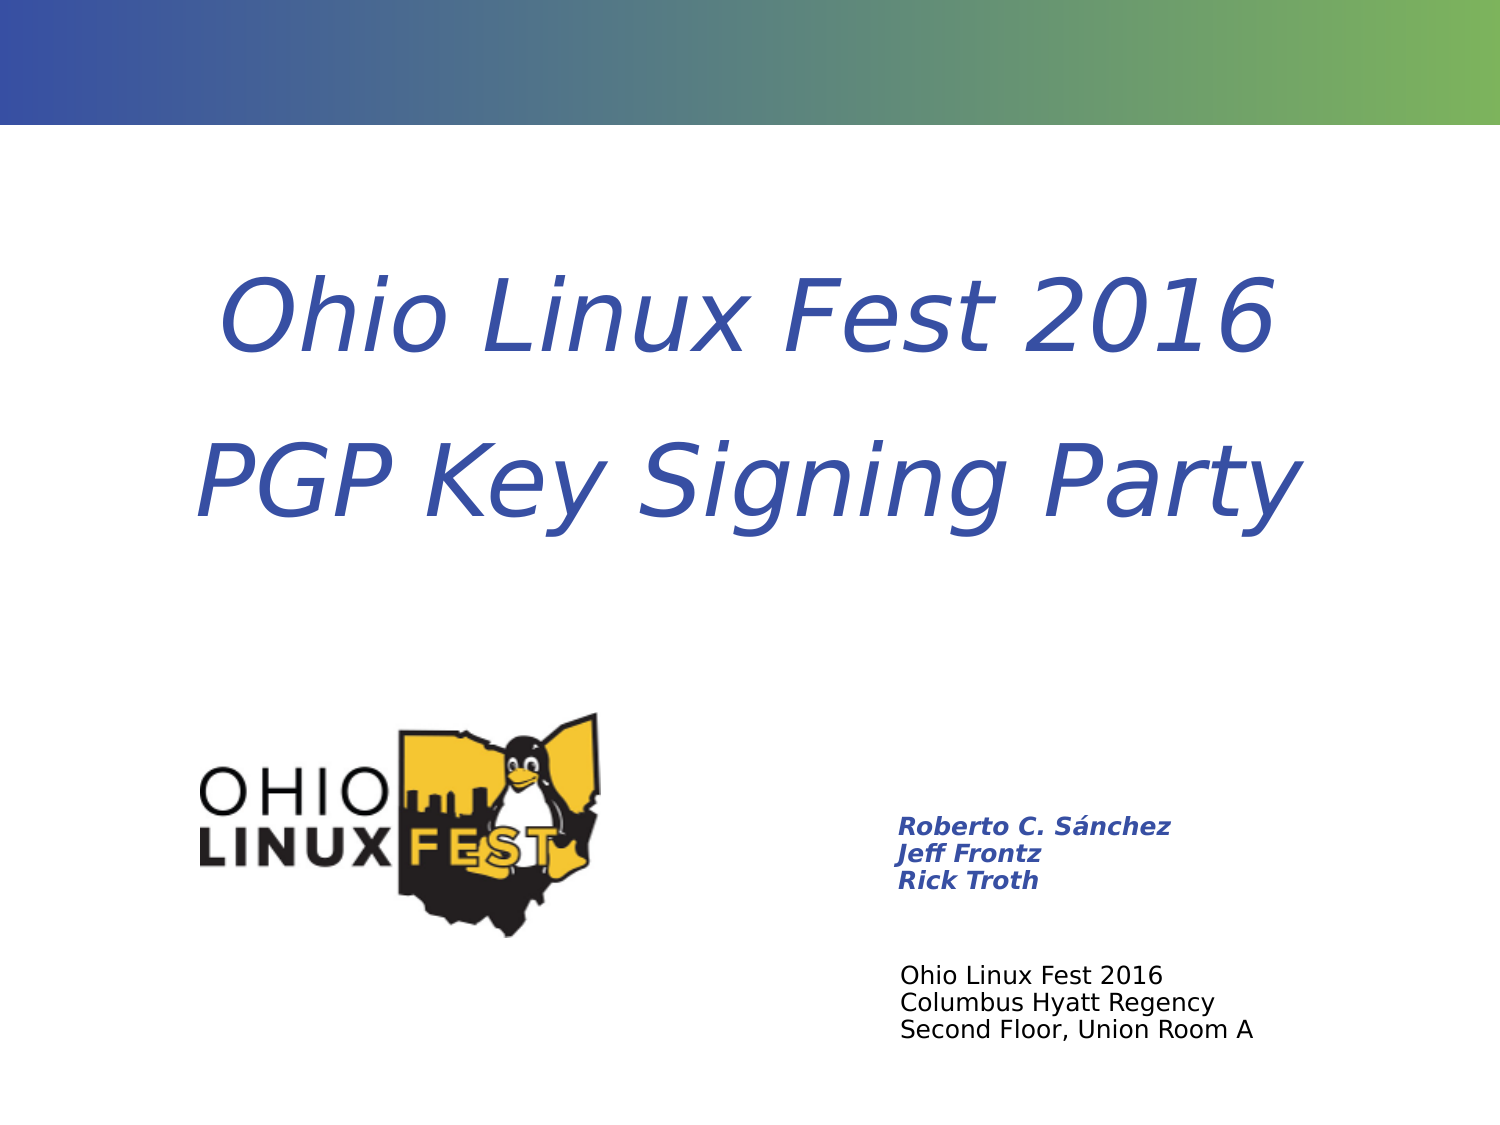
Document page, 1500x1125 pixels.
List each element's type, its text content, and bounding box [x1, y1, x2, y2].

picture [200, 712, 601, 938]
title Ohio Linux Fest 2016 PGP Key Signing Party [50, 187, 1450, 601]
text_box Ohio Linux Fest 2016 Columbus Hyatt Regency Second Floor, Union Room A [900, 907, 1451, 1043]
text_box Roberto C. Sánchez Jeff Frontz Rick Troth [898, 781, 1449, 982]
